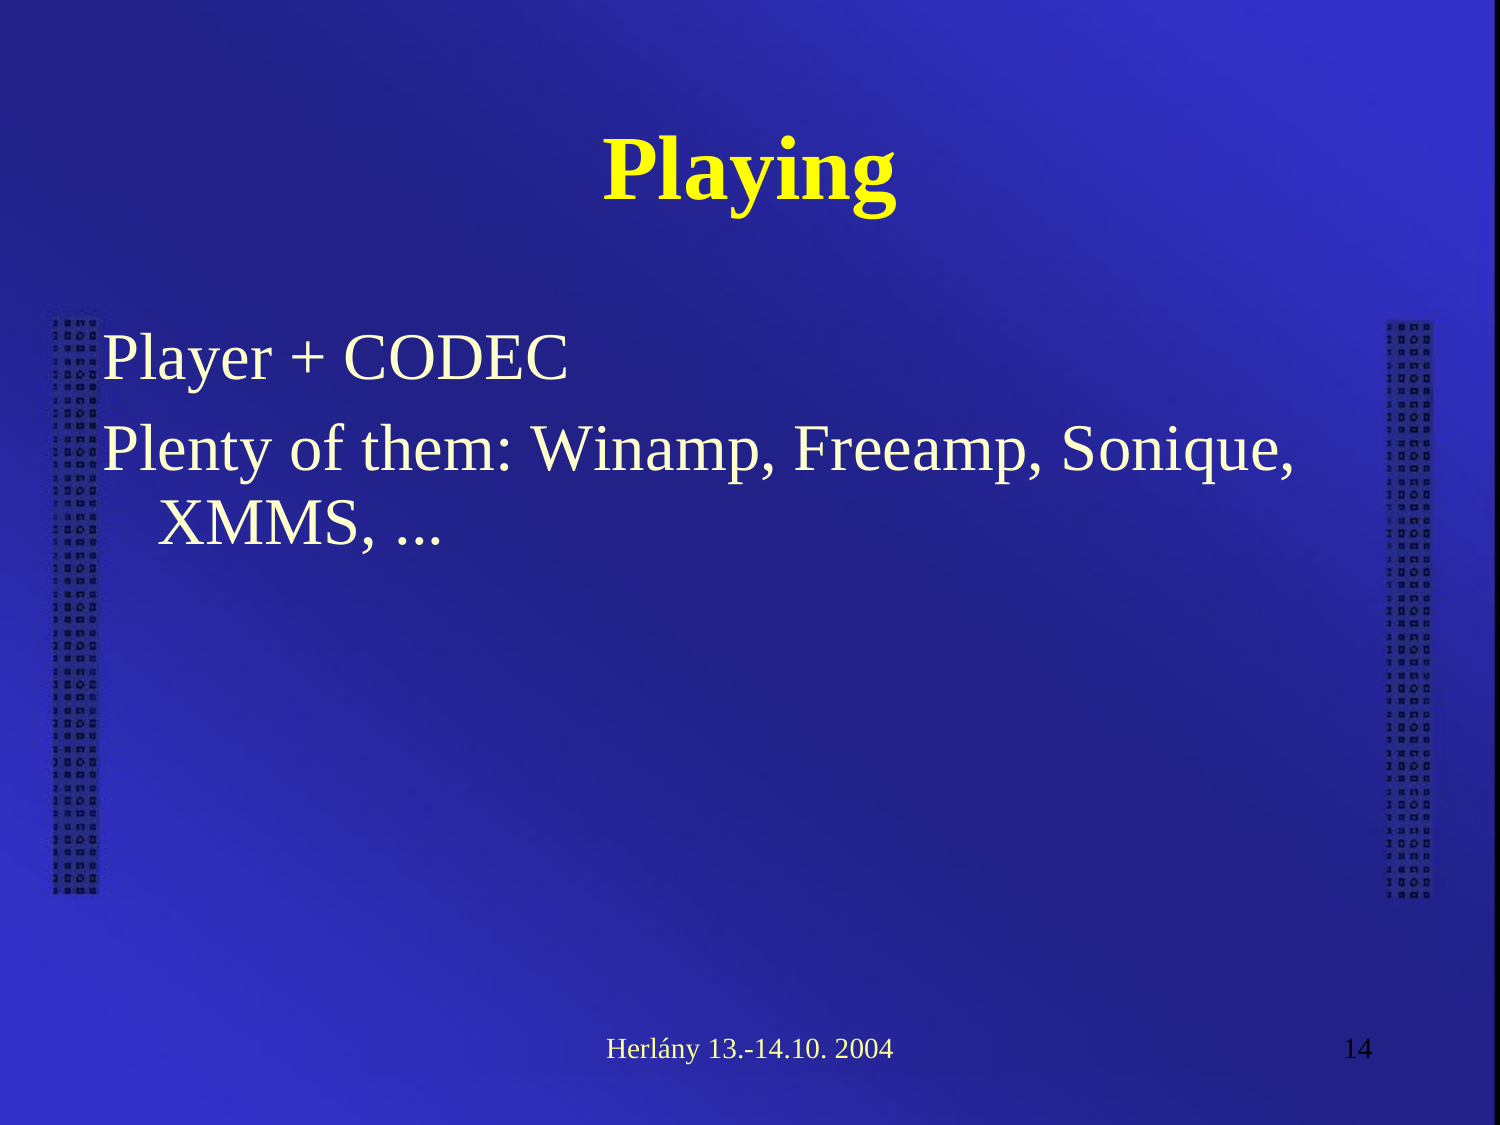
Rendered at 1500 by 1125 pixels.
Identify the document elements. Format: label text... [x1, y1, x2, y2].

text_box Herlány 13.-14.10. 2004 [512, 1024, 988, 1073]
list Player + CODEC Plenty of them: Winamp, Freeamp, Sonique, XMMS, ... [87, 312, 1388, 988]
picture [0, 0, 1500, 1125]
text_box 20 [1074, 1024, 1388, 1073]
title Playing [112, 74, 1388, 263]
